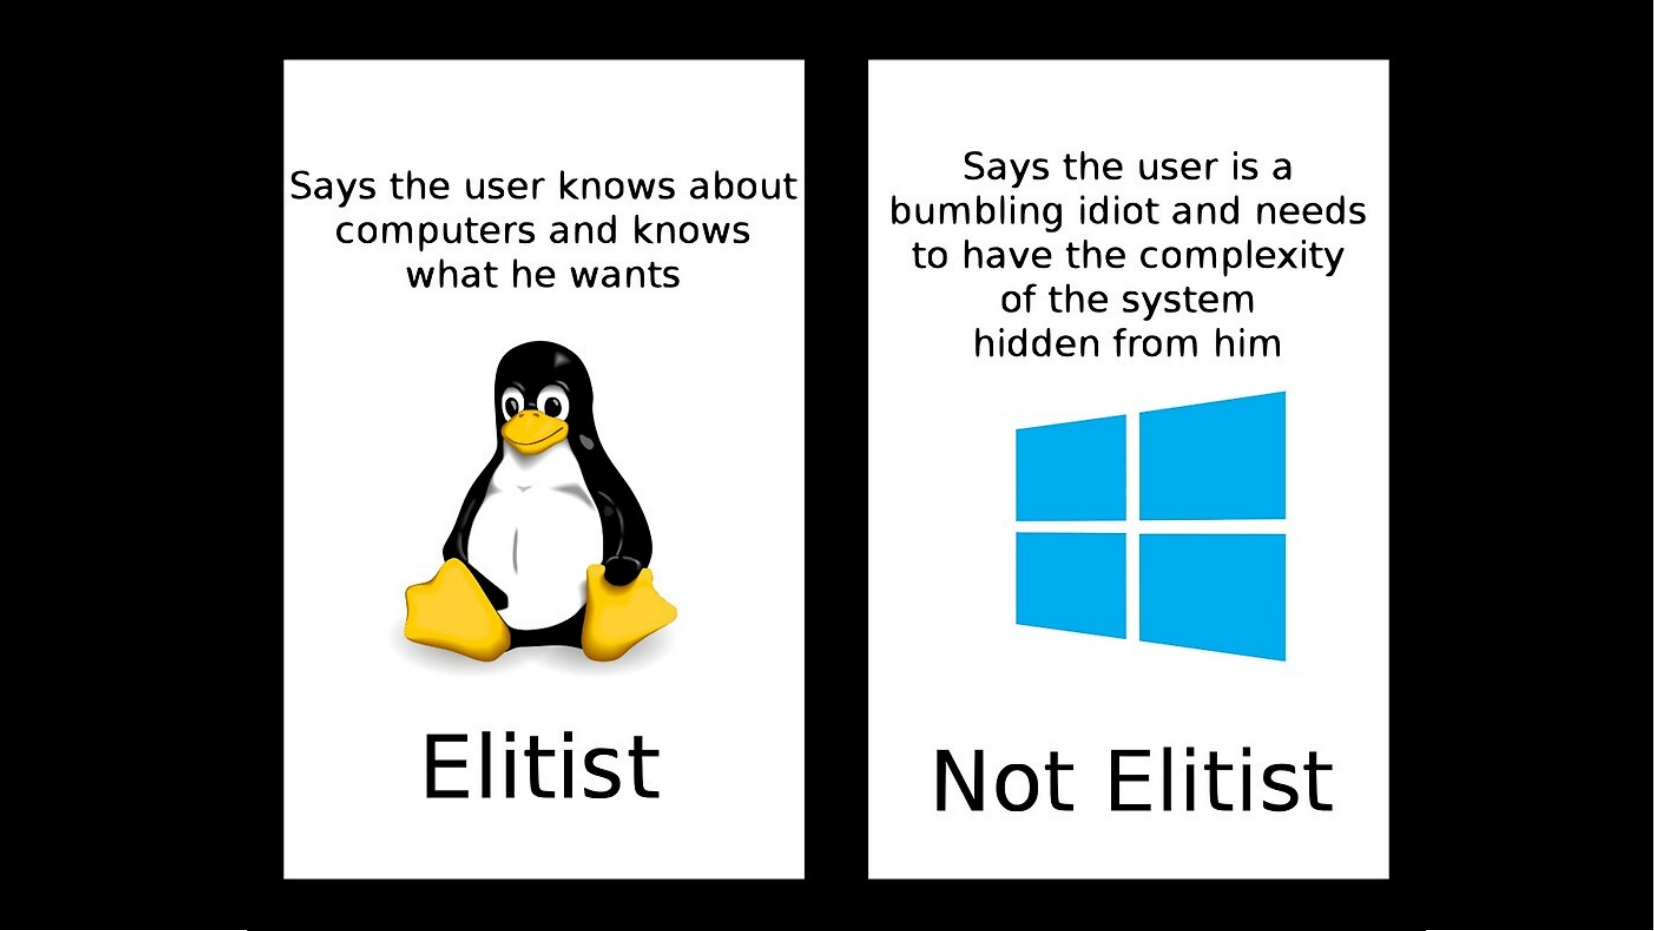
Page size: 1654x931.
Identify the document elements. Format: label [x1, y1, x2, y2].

picture [247, 0, 1426, 931]
